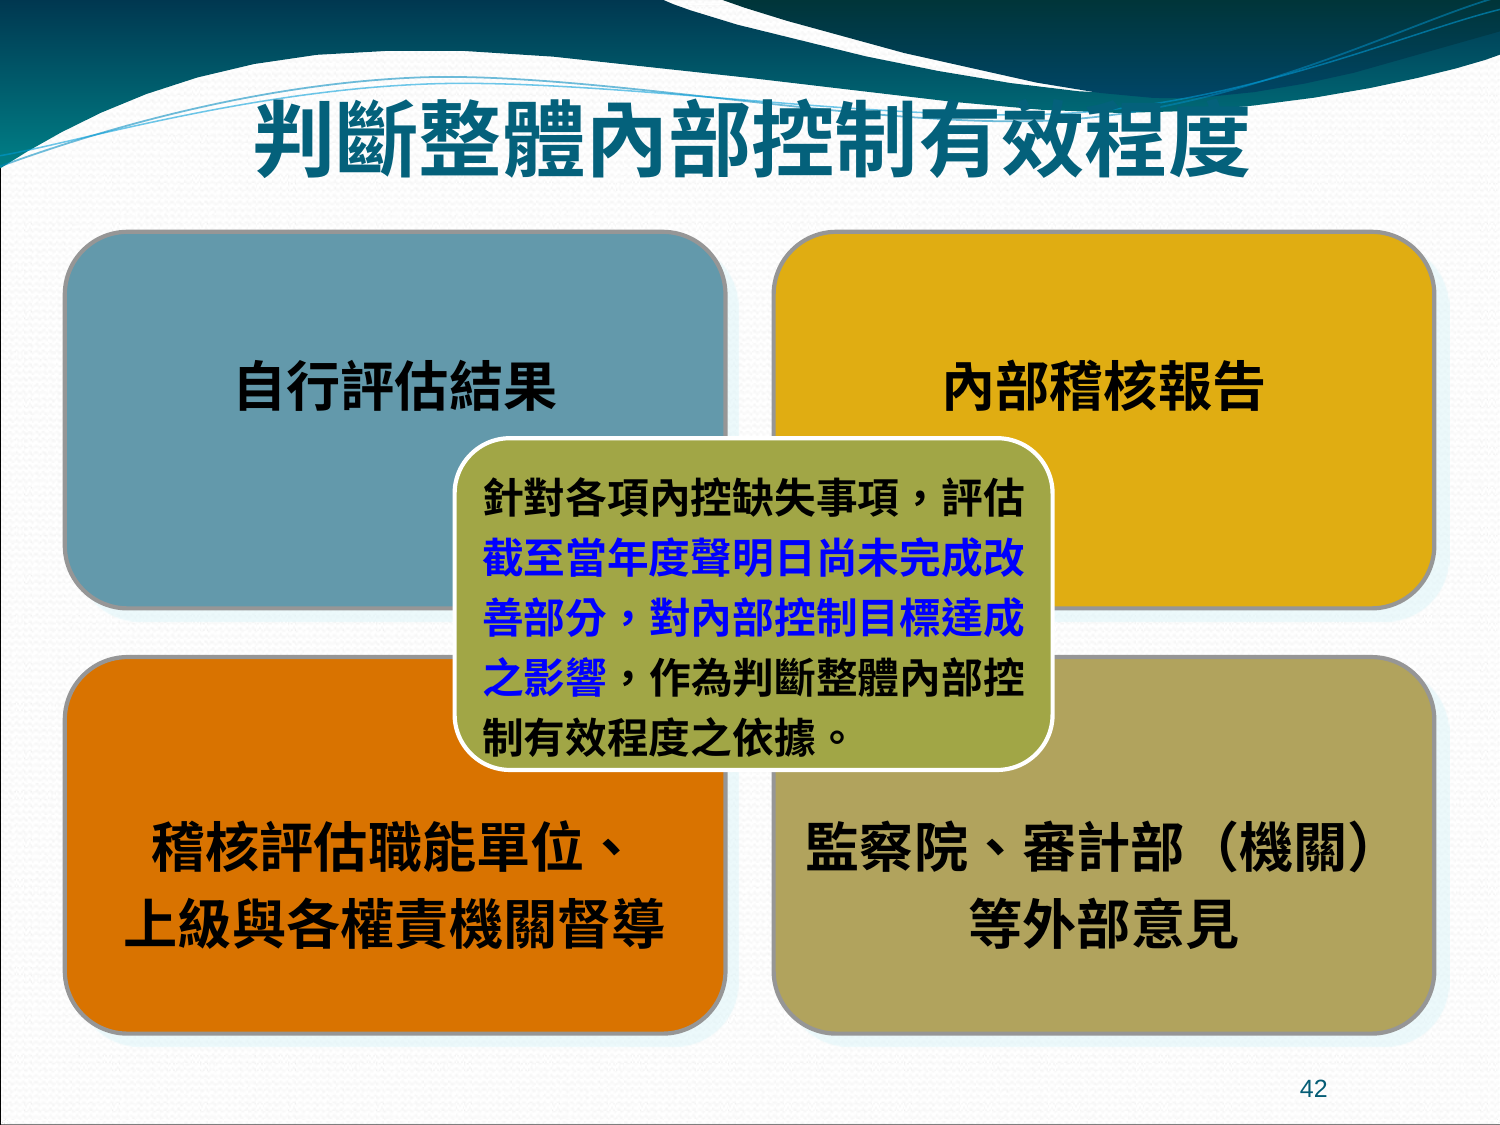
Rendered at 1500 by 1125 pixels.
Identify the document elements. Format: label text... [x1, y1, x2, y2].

text_box 針對各項內控缺失事項，評估截至當年度聲明日尚未完成改善部分，對內部控制目標達成之影響，作為判斷整體內部控制有效程度之依據。 [454, 438, 1053, 770]
text_box [1299, 1042, 1426, 1103]
text_box 自行評估結果 [64, 231, 726, 609]
title 判斷整體內部控制有效程度 [76, 0, 1427, 188]
text_box 稽核評估職能單位、 上級與各權責機關督導 [64, 657, 726, 1034]
text_box 監察院、審計部（機關） 等外部意見 [773, 657, 1435, 1034]
text_box 內部稽核報告 [773, 231, 1435, 609]
